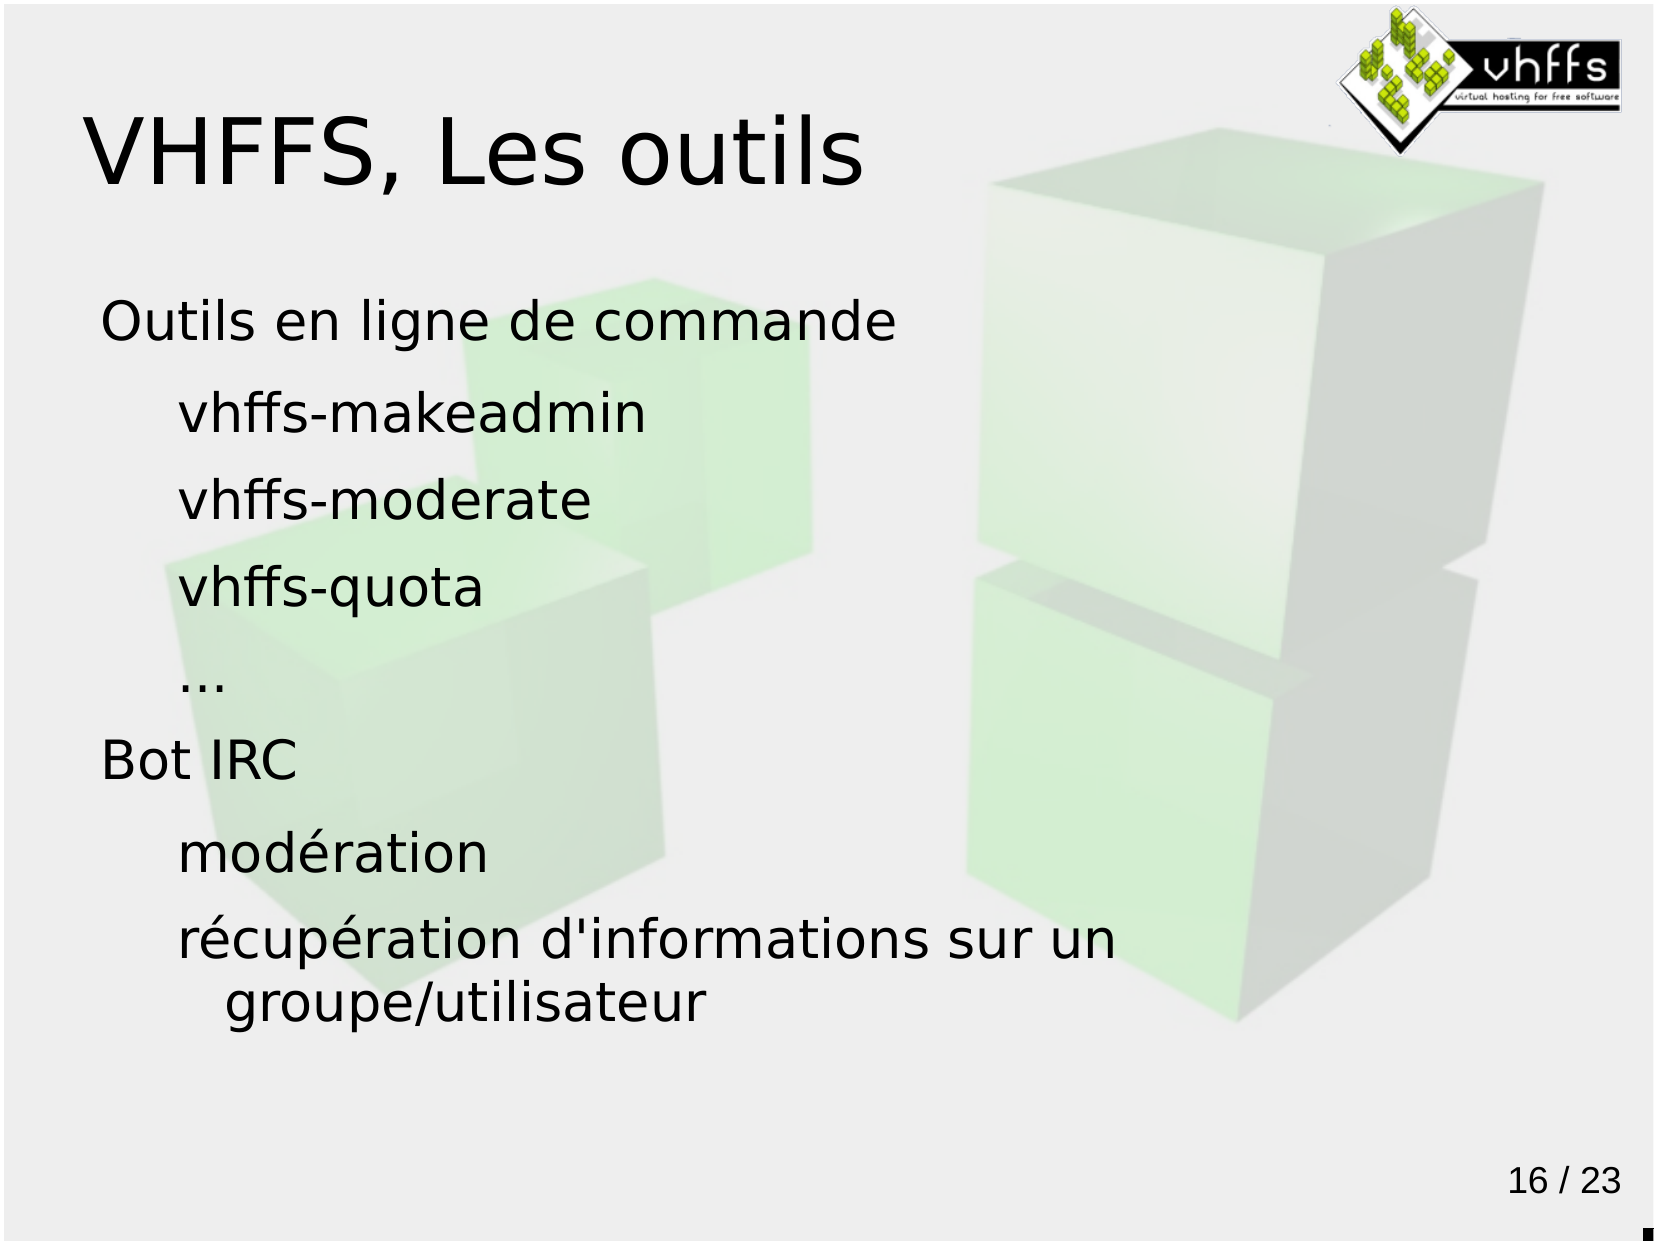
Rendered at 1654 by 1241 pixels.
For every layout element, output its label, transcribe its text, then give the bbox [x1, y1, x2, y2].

list Outils en ligne de commande vhffs-makeadmin vhffs-moderate vhffs-quota ... Bot IRC modération récupération d'informations sur un groupe/utilisateur [82, 290, 1571, 1094]
title VHFFS, Les outils [82, 49, 1571, 257]
picture [4, 0, 1654, 1241]
text_box <numéro> / 23 [1314, 1151, 1637, 1225]
text_box [1643, 1228, 1654, 1241]
